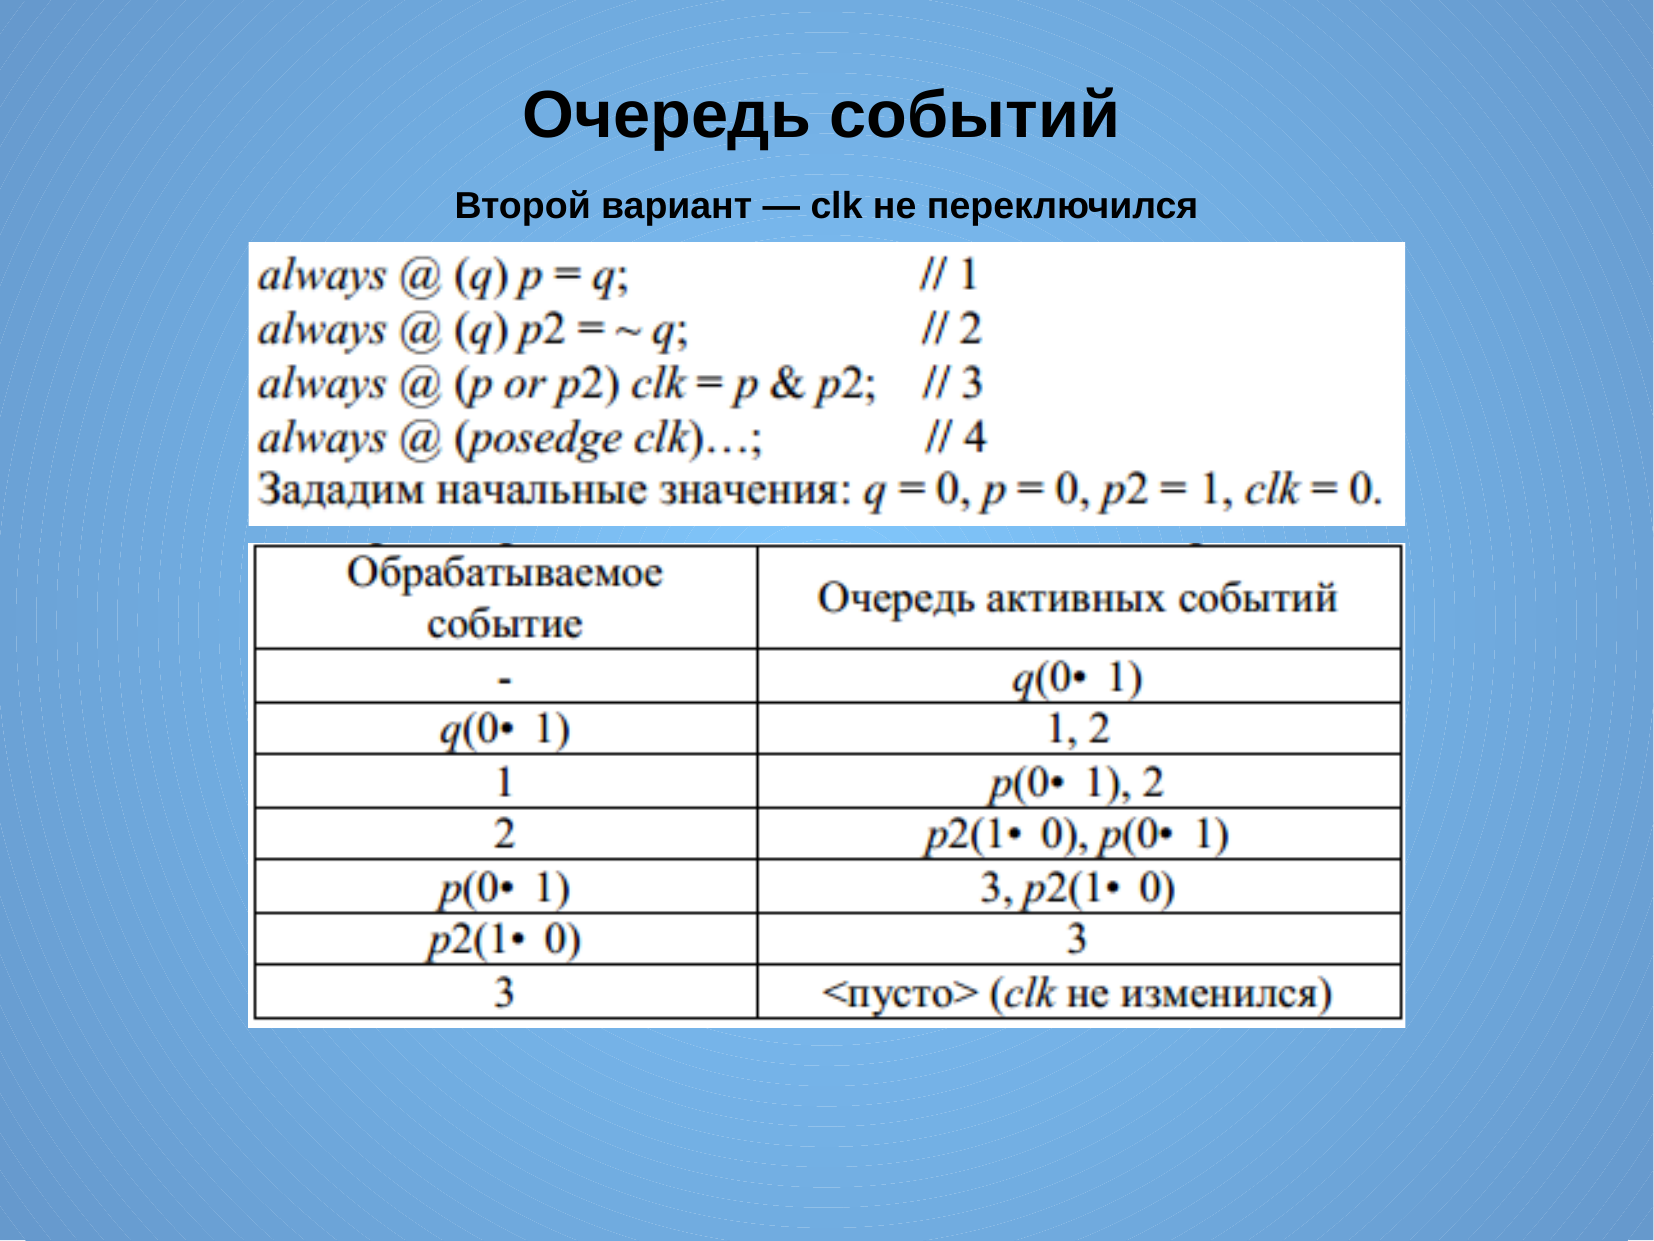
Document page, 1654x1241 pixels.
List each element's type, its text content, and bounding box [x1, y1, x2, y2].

picture [248, 543, 1406, 1028]
text_box Очередь событий [507, 69, 1146, 177]
picture [248, 242, 1406, 526]
text_box Второй вариант — clk не переключился [439, 177, 1214, 234]
